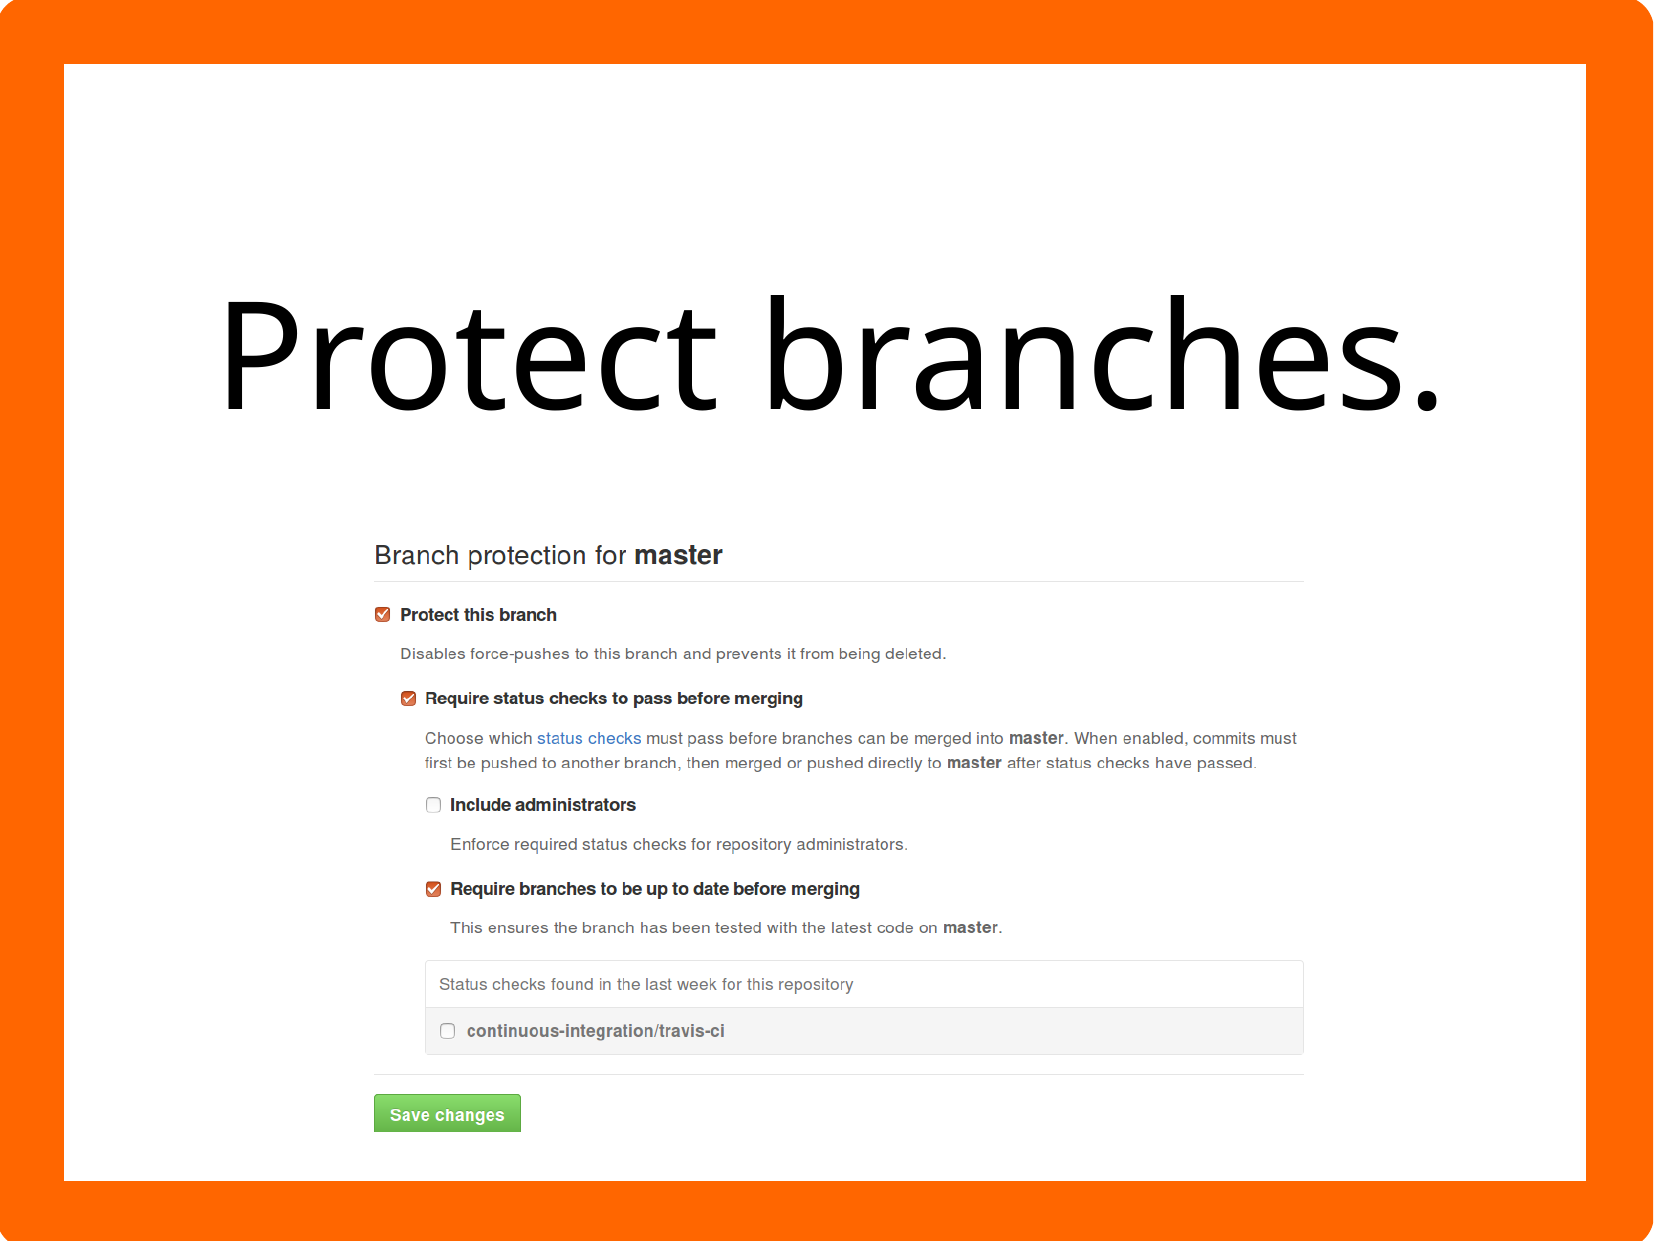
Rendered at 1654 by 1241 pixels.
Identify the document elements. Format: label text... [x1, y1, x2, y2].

title Protect branches. [87, 240, 1576, 463]
picture [362, 539, 1321, 1132]
